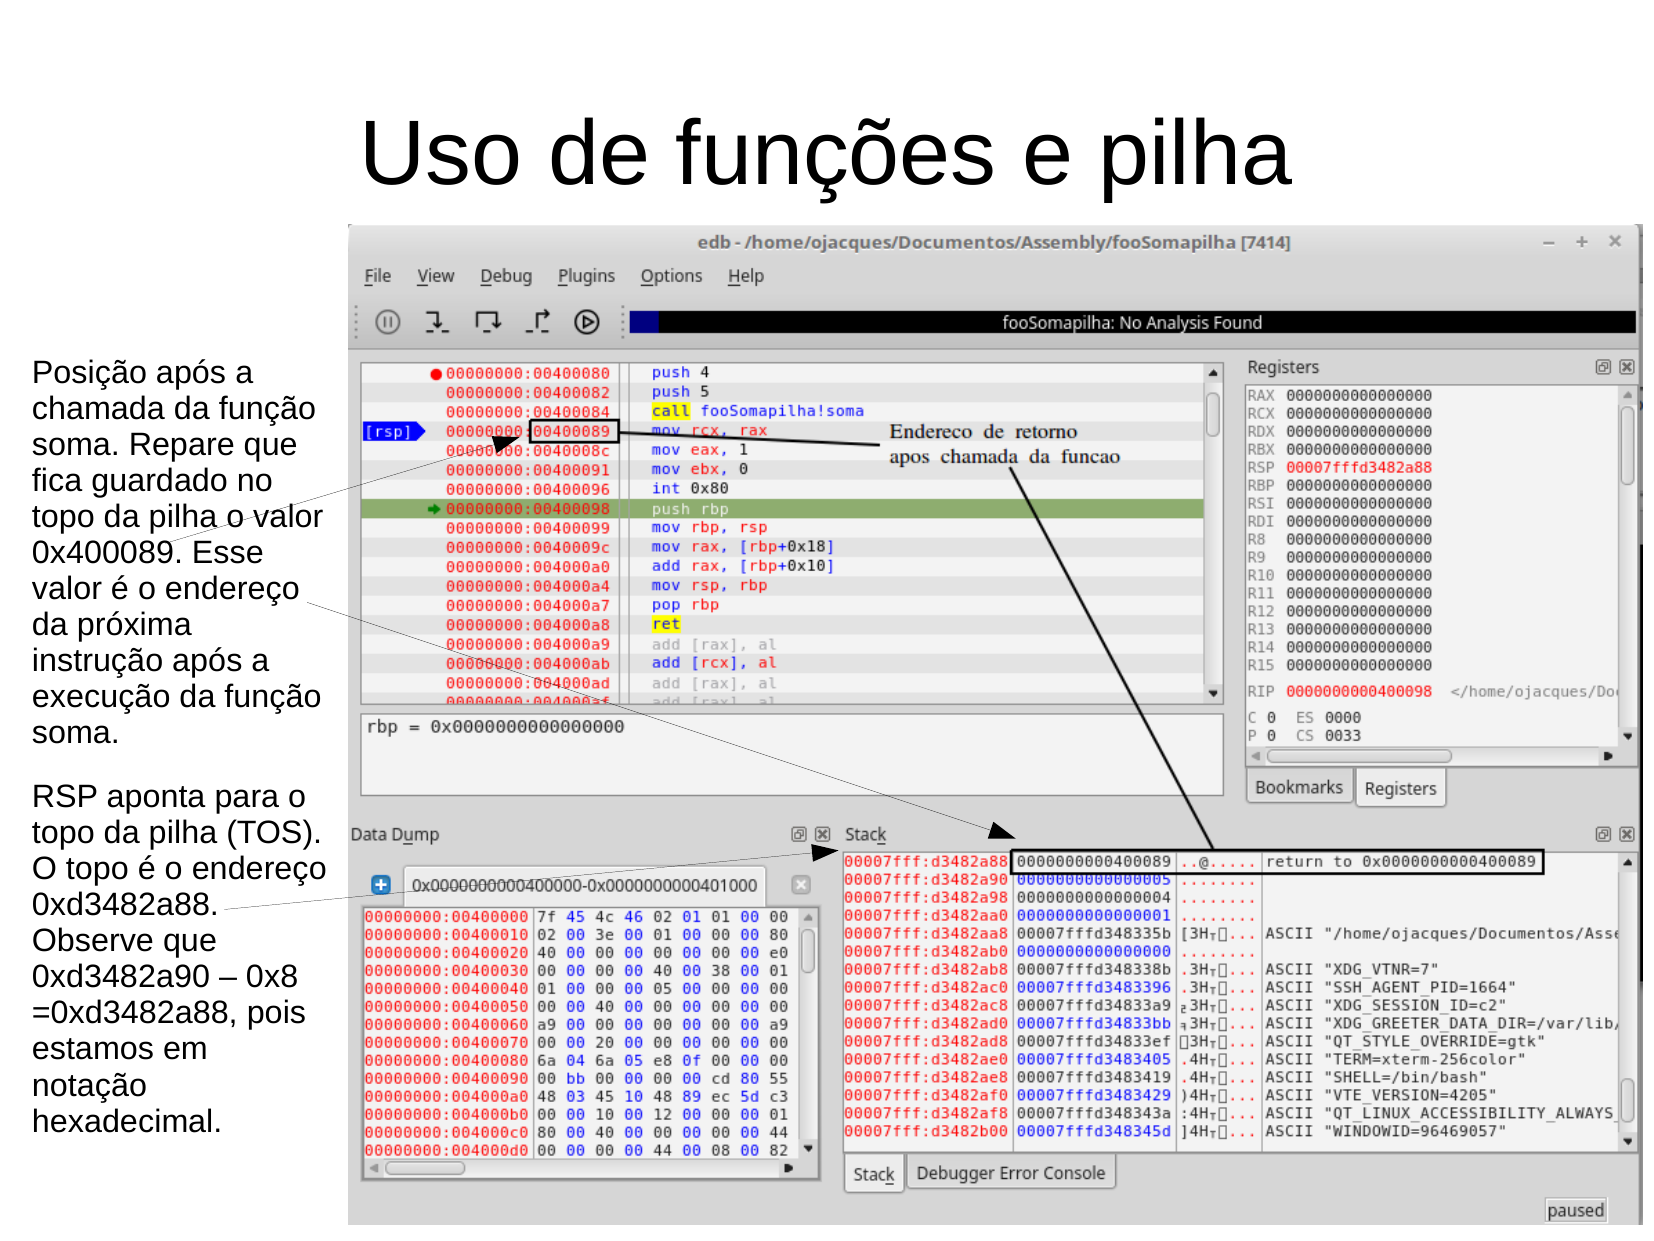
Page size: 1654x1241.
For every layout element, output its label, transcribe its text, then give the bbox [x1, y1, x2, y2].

list Posição após a chamada da função soma. Repare que fica guardado no topo da pilha o valor 0x400089. Esse valor é o endereço da próxima instrução após a execução da função soma. RSP aponta para o topo da pilha (TOS). O topo é o endereço 0xd3482a88. Observe que 0xd3482a90 – 0x8 =0xd3482a88, pois estamos em notação hexadecimal. [0, 290, 331, 1146]
title Uso de funções e pilha [82, 49, 1571, 257]
picture [348, 224, 1643, 1225]
